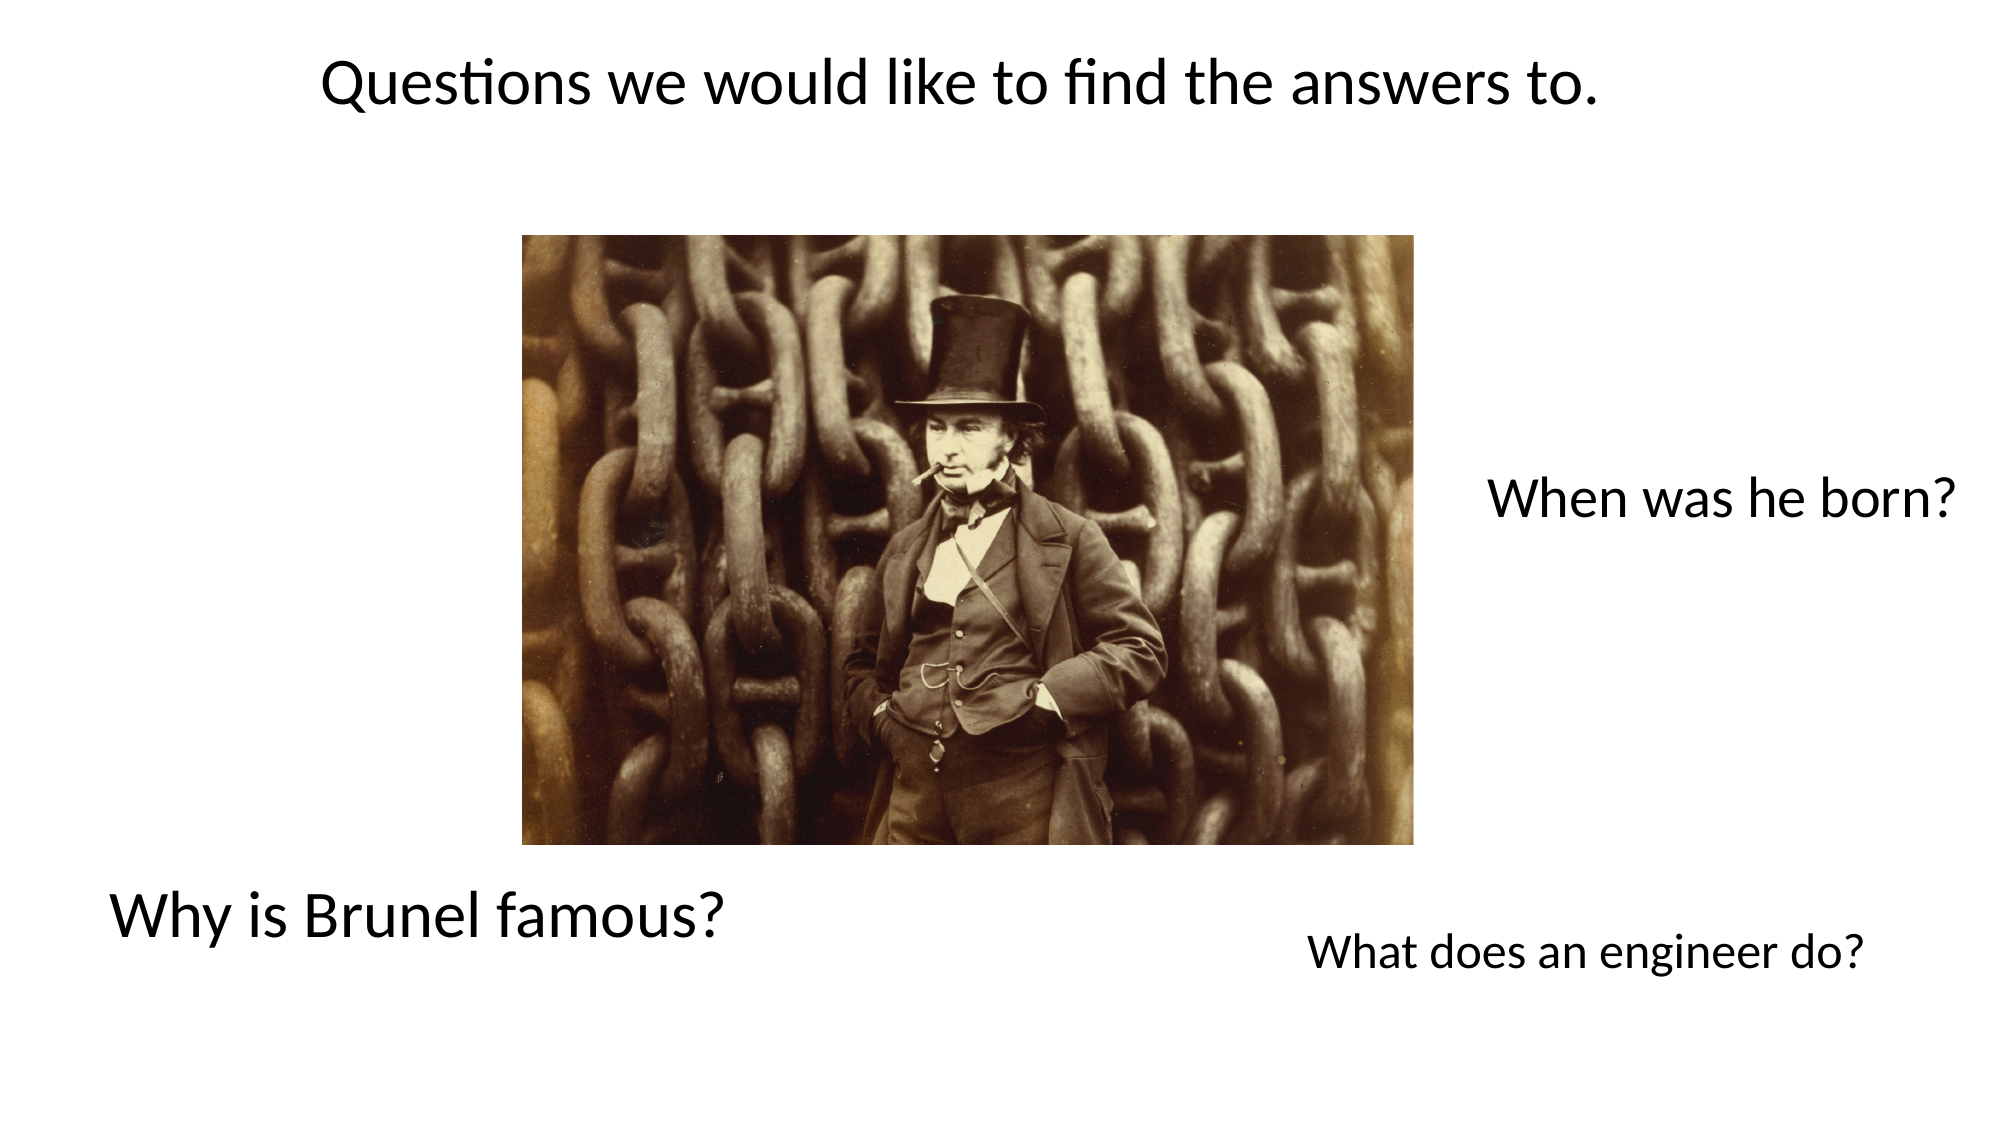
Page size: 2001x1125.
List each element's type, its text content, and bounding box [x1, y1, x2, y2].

text_box When was he born? [1472, 451, 1981, 538]
picture [522, 235, 1414, 845]
text_box What does an engineer do? [1292, 911, 1887, 988]
text_box Questions we would like to find the answers to. [305, 29, 1631, 126]
text_box Why is Brunel famous? [94, 863, 832, 960]
